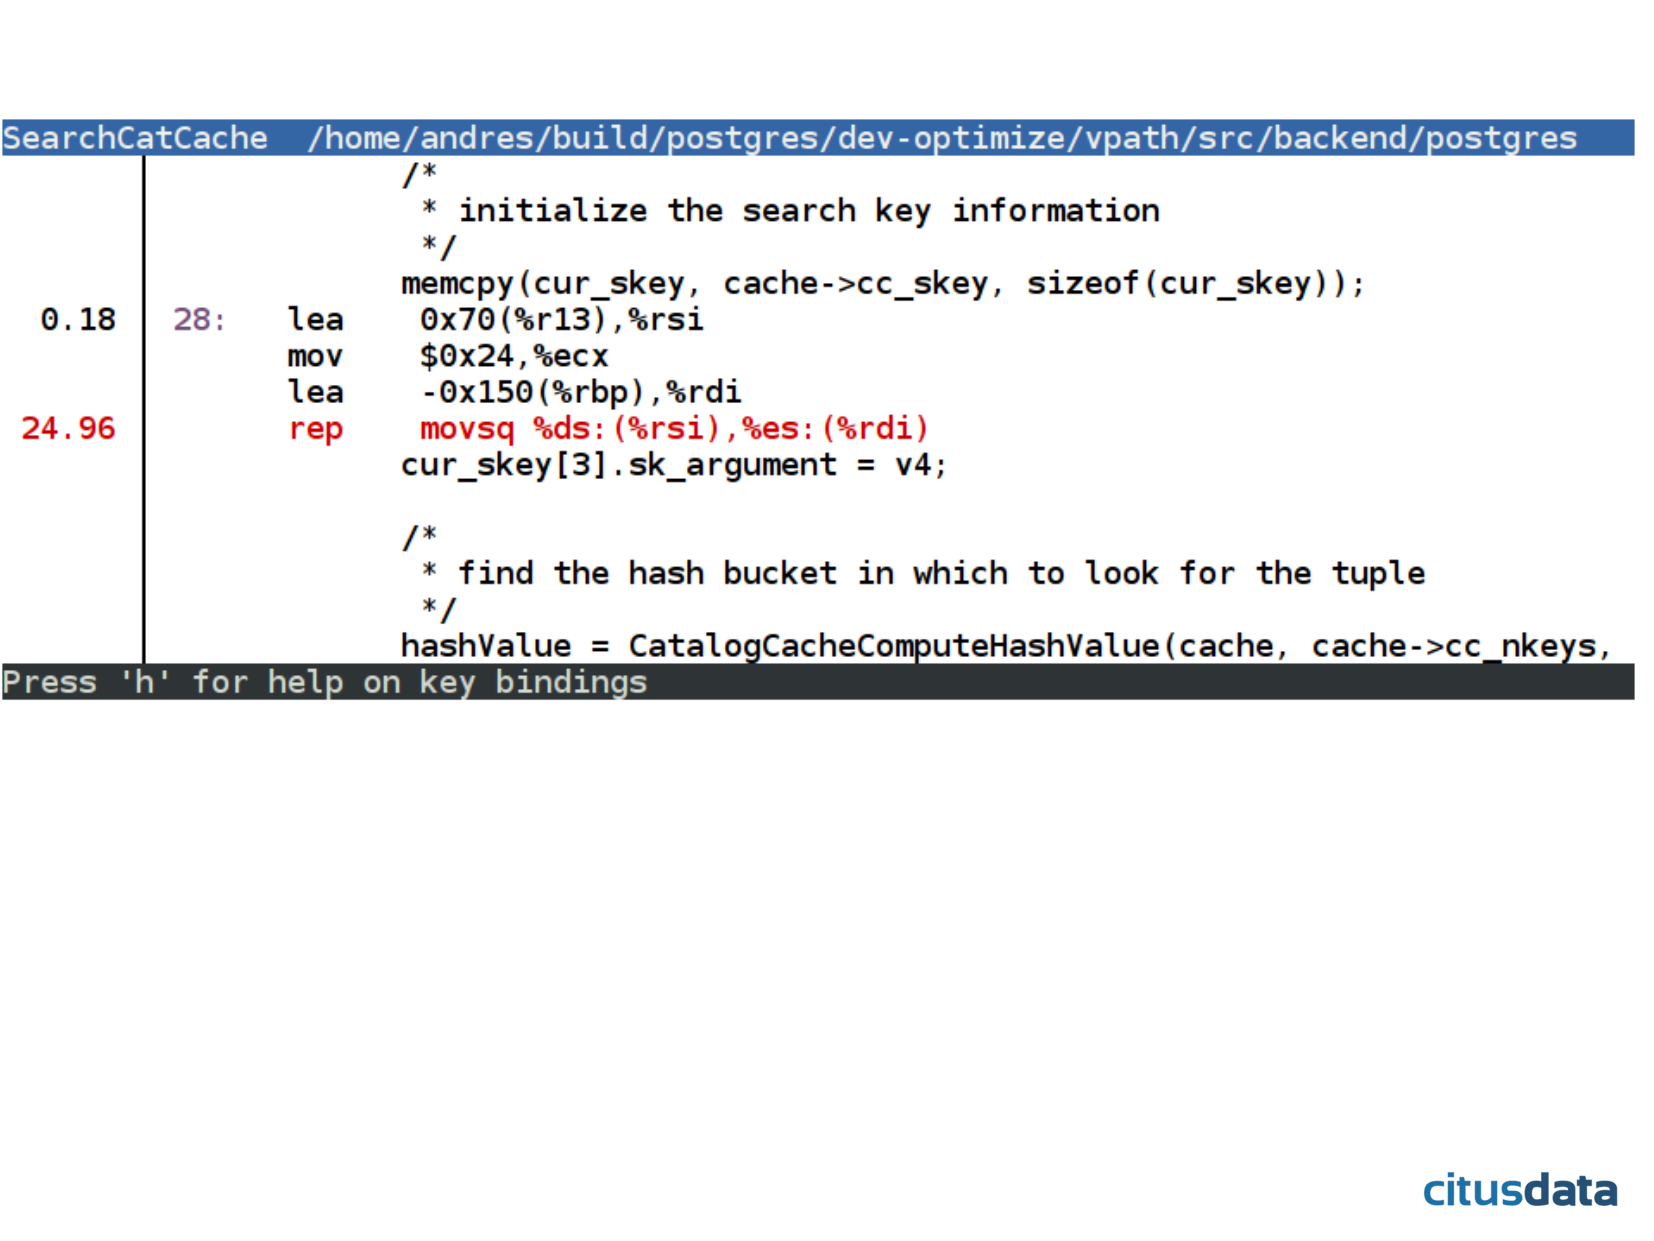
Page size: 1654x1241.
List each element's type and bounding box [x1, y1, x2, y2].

picture [1420, 1167, 1622, 1209]
picture [1, 118, 1654, 726]
